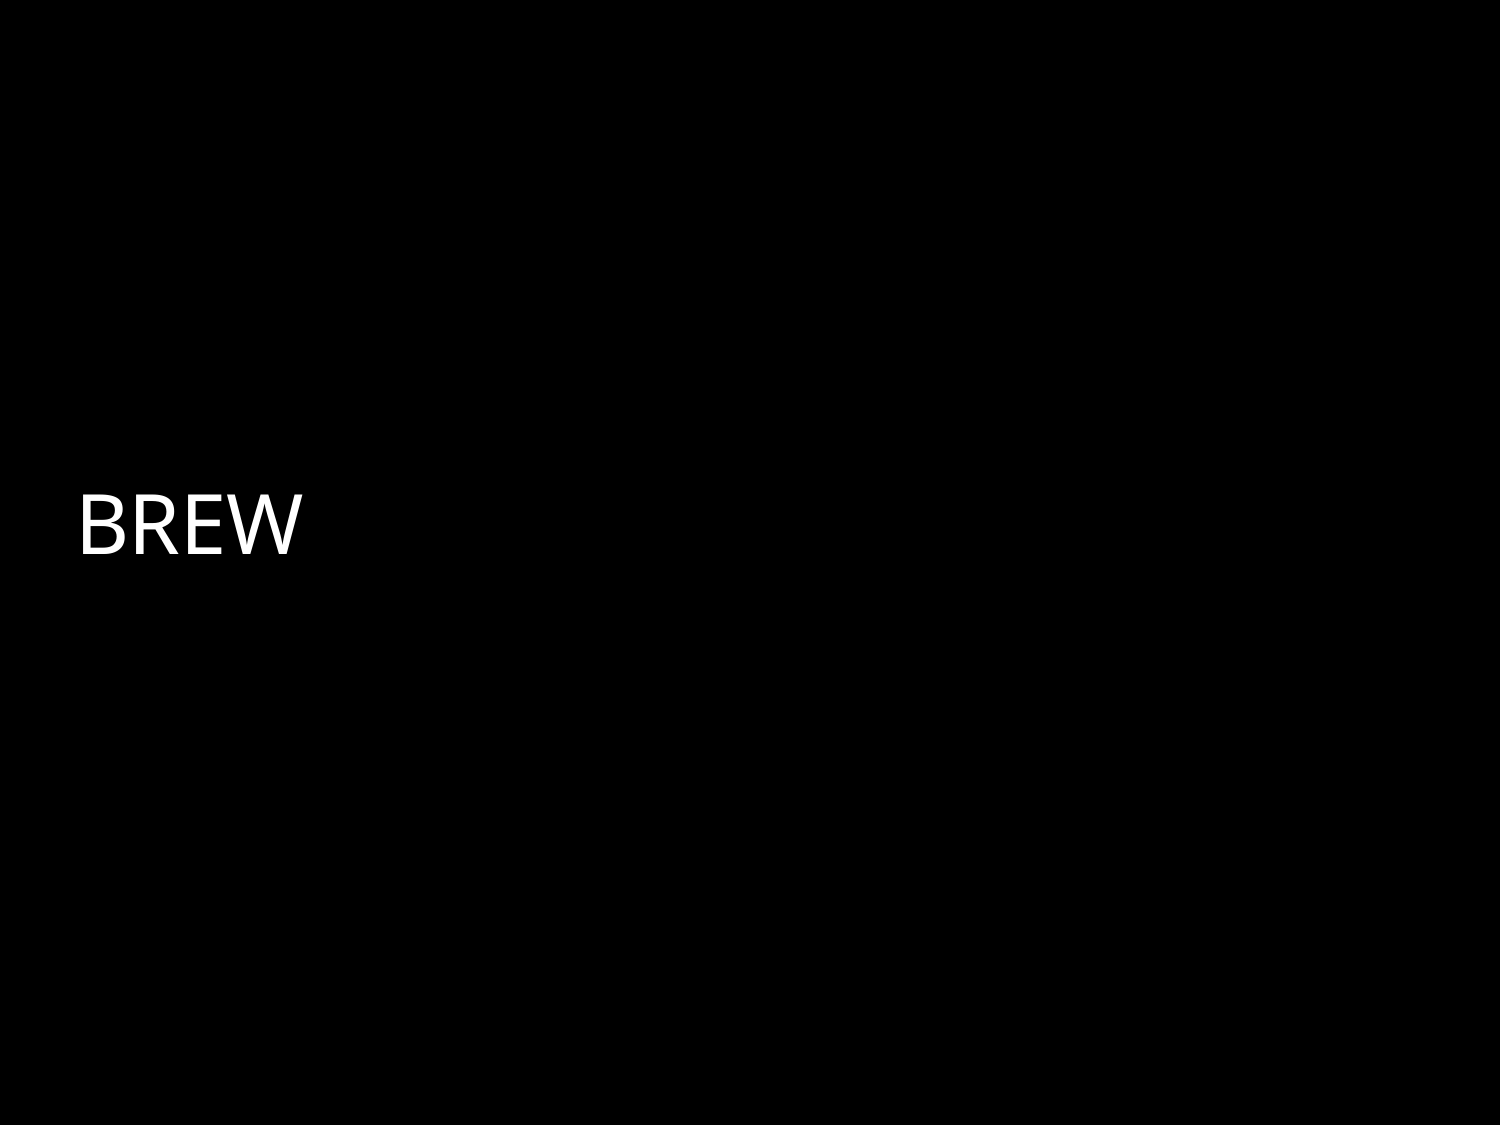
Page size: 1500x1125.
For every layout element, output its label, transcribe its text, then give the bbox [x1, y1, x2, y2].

title BREW [75, 428, 1414, 616]
